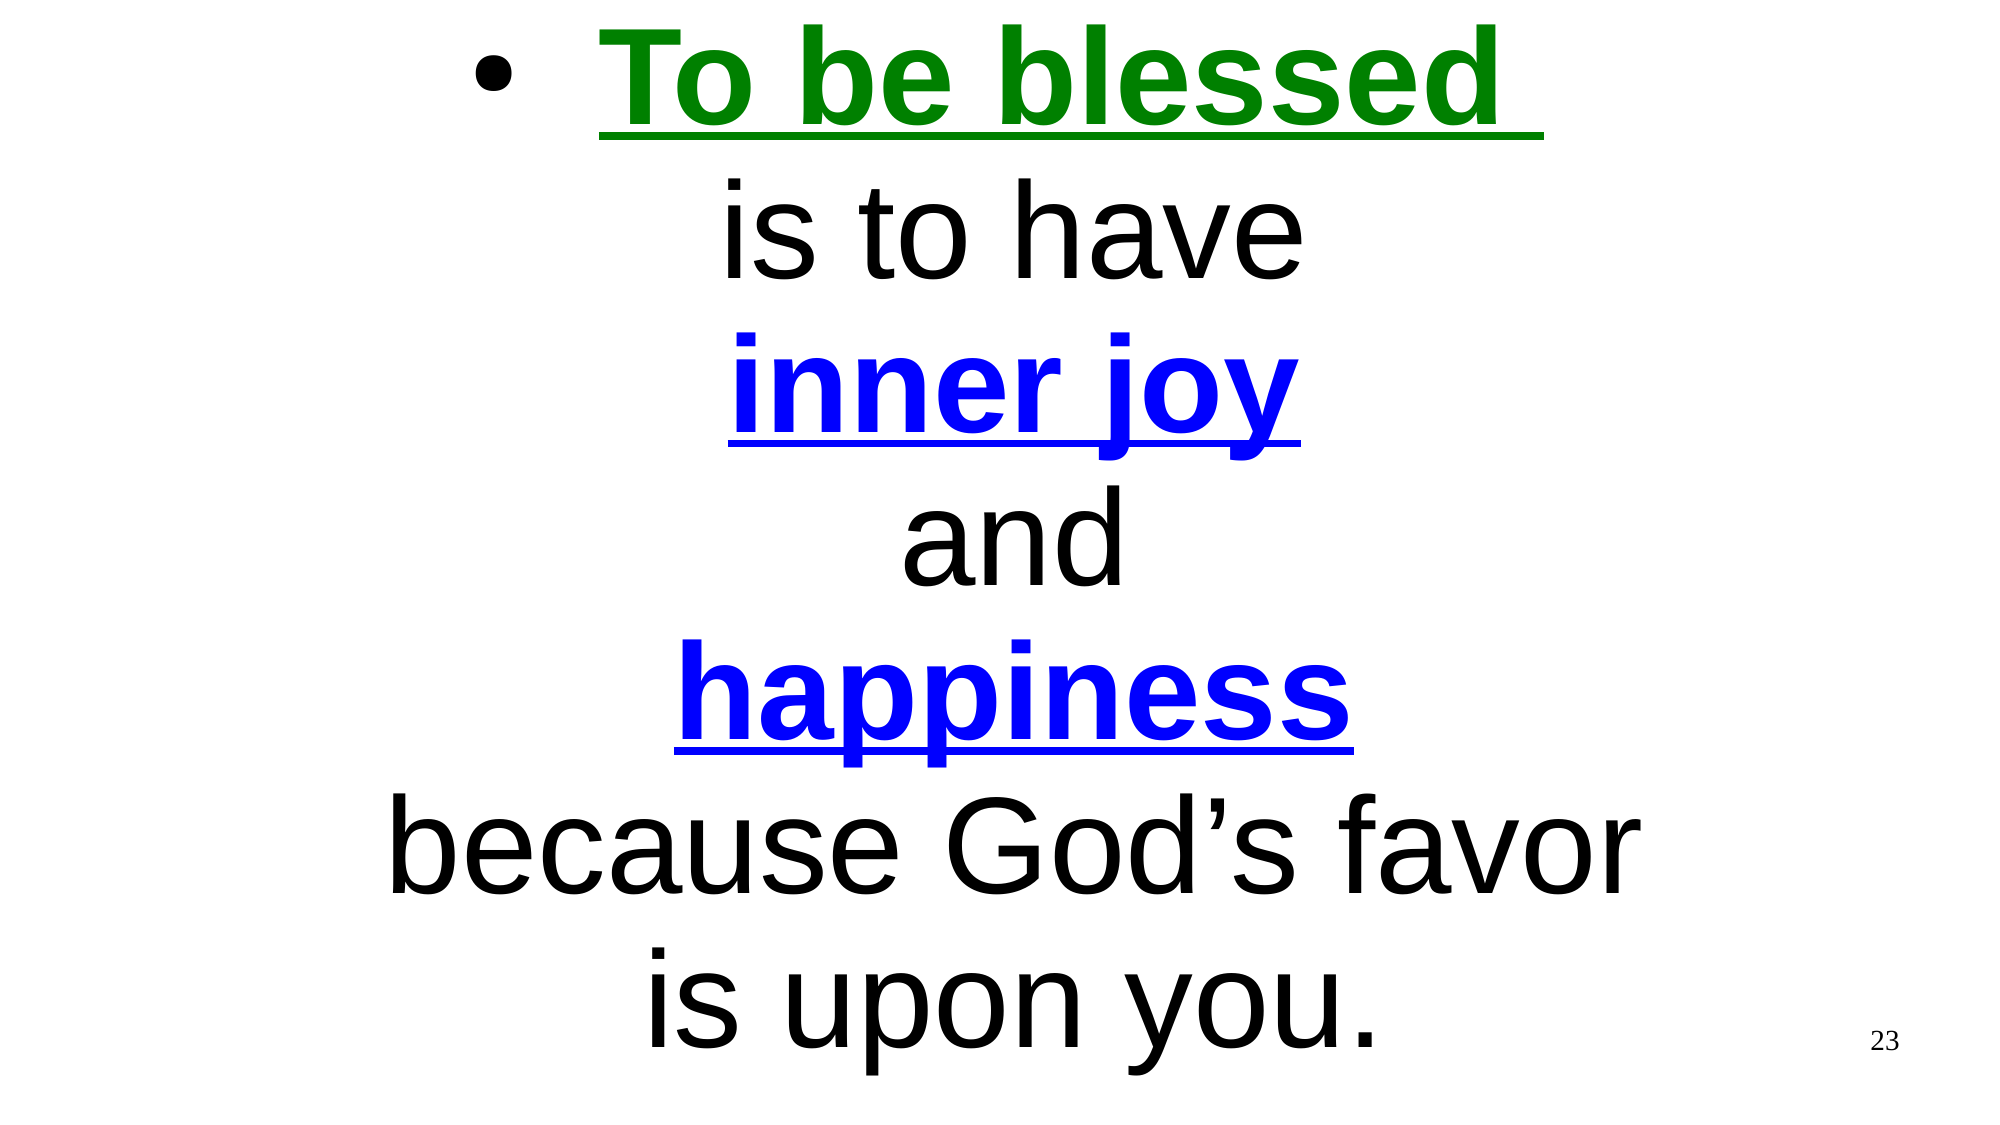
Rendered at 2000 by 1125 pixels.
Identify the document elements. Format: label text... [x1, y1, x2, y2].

list To be blessed is to have inner joy and happiness because God’s favor is upon you. [0, 0, 1996, 1123]
